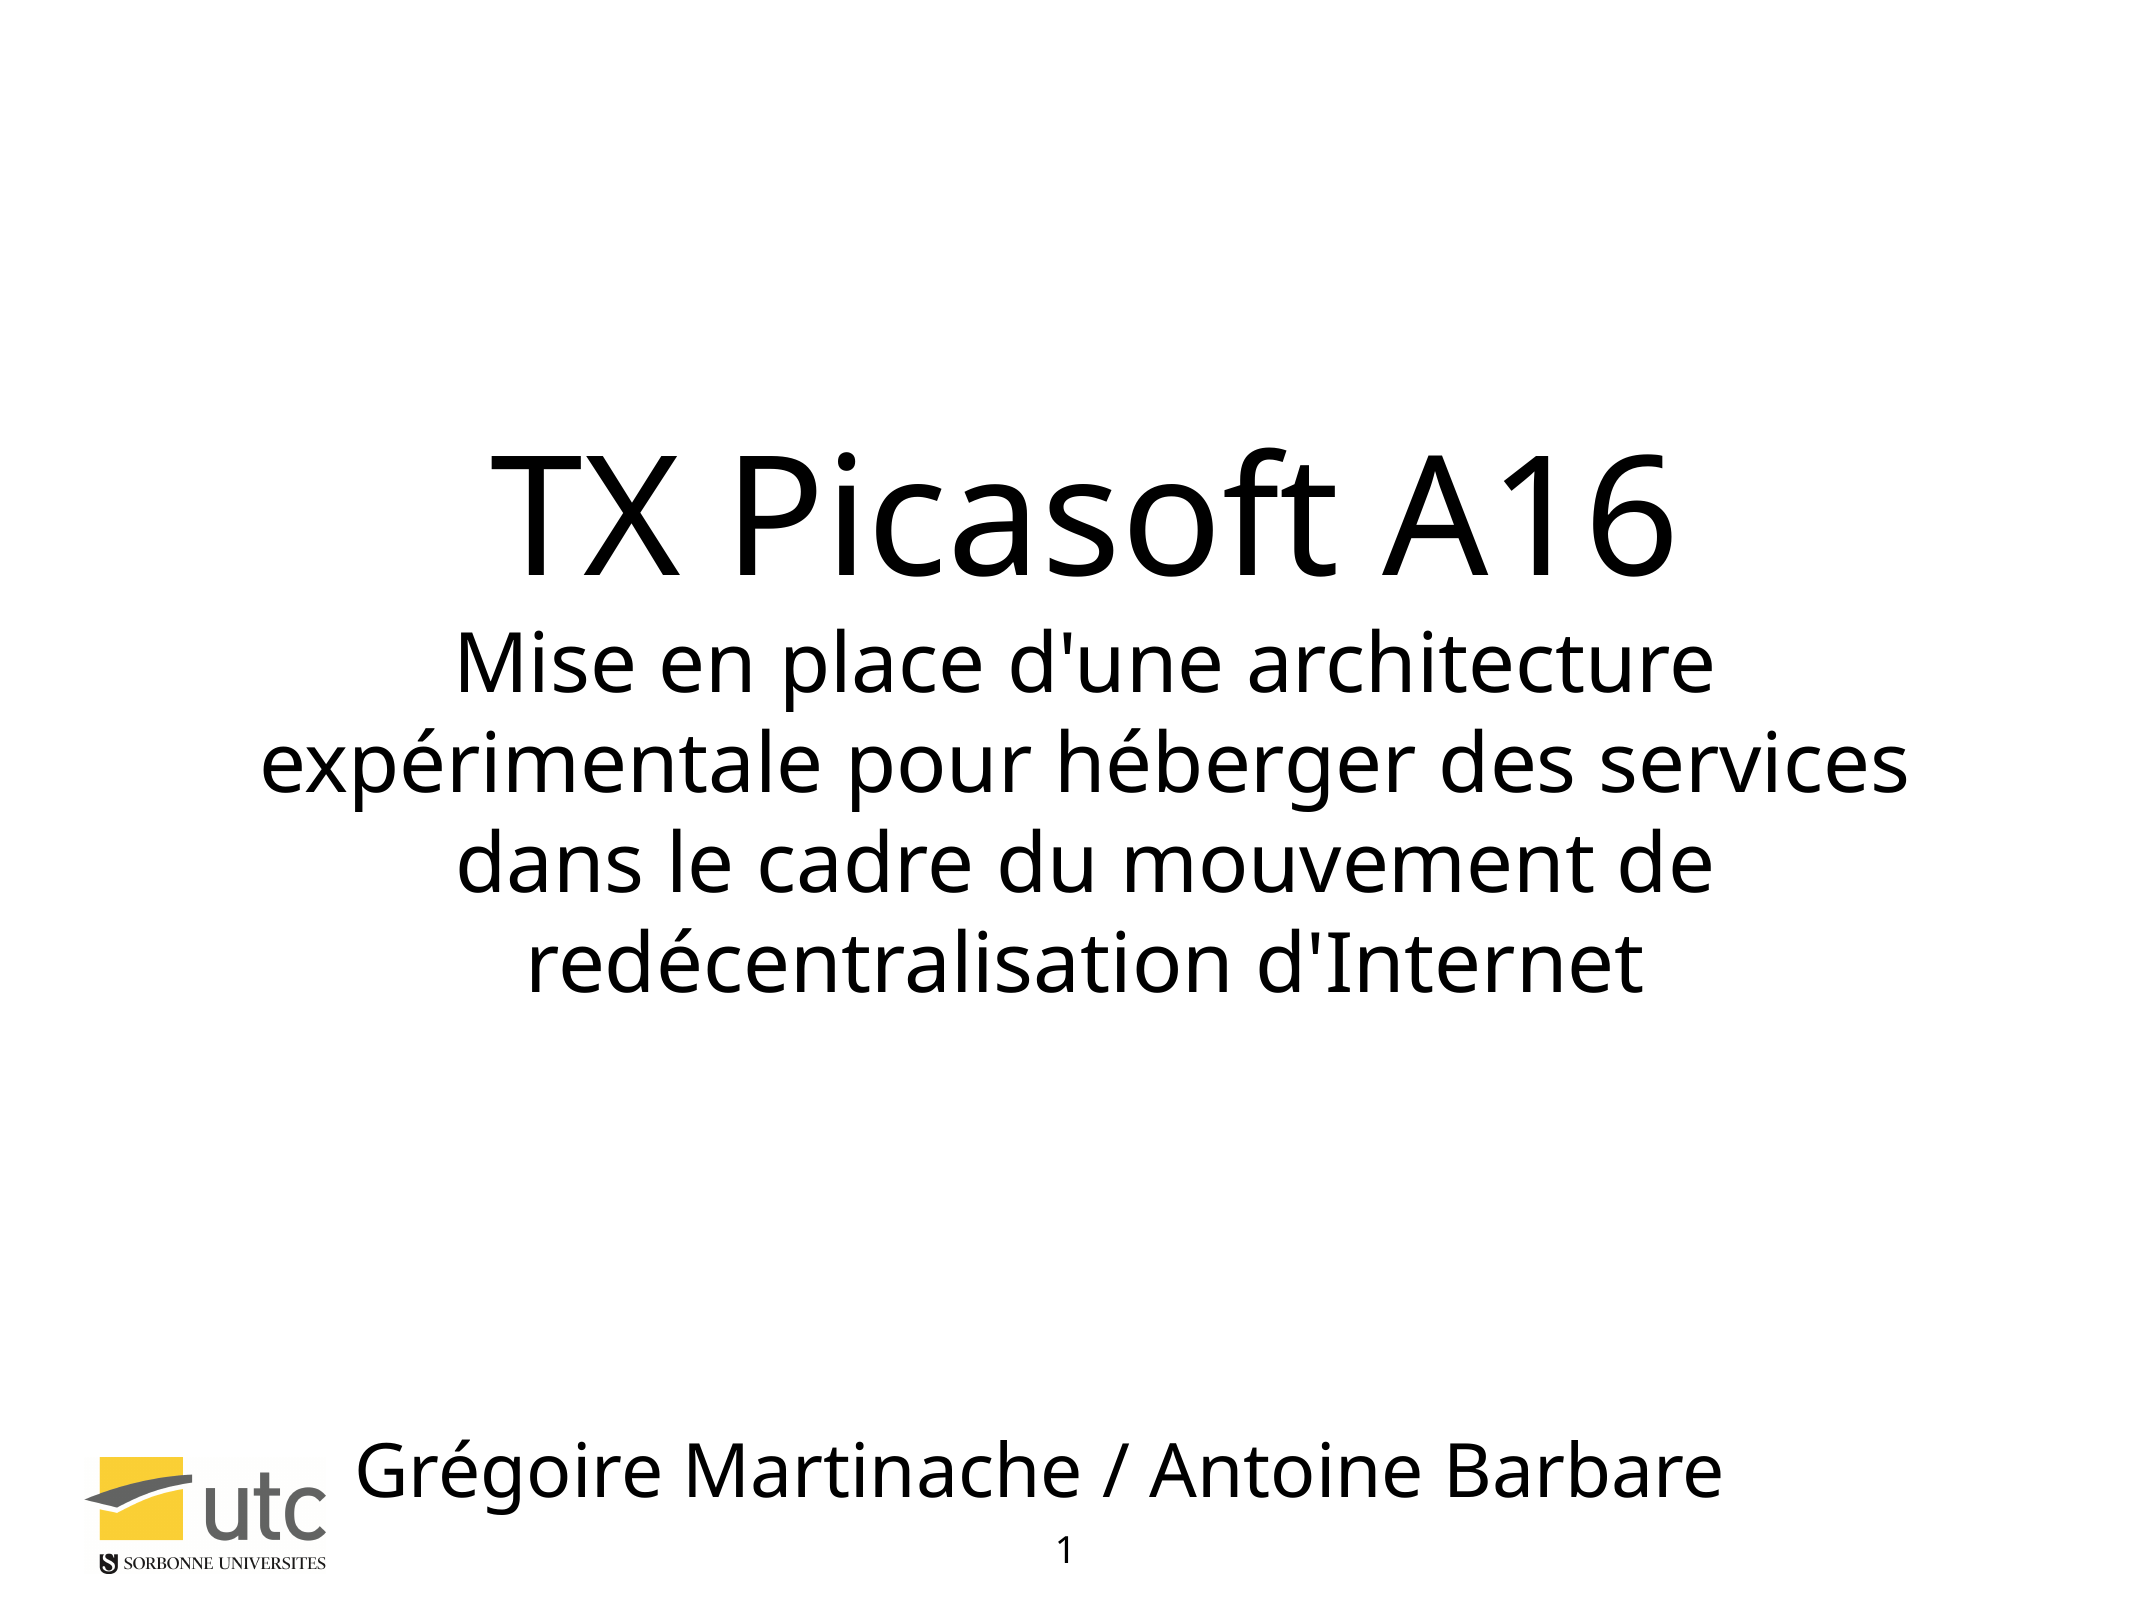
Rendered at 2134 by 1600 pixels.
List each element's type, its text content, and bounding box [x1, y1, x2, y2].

subtitle Grégoire Martinache / Antoine Barbare [129, 1410, 1951, 1524]
title TX Picasoft A16 Mise en place d'une architecture expérimentale pour héberger des services dans le cadre du mouvement de redécentralisation d'Internet [175, 531, 1997, 886]
picture [84, 1457, 326, 1574]
slide_number <numéro> [1045, 1517, 1086, 1579]
